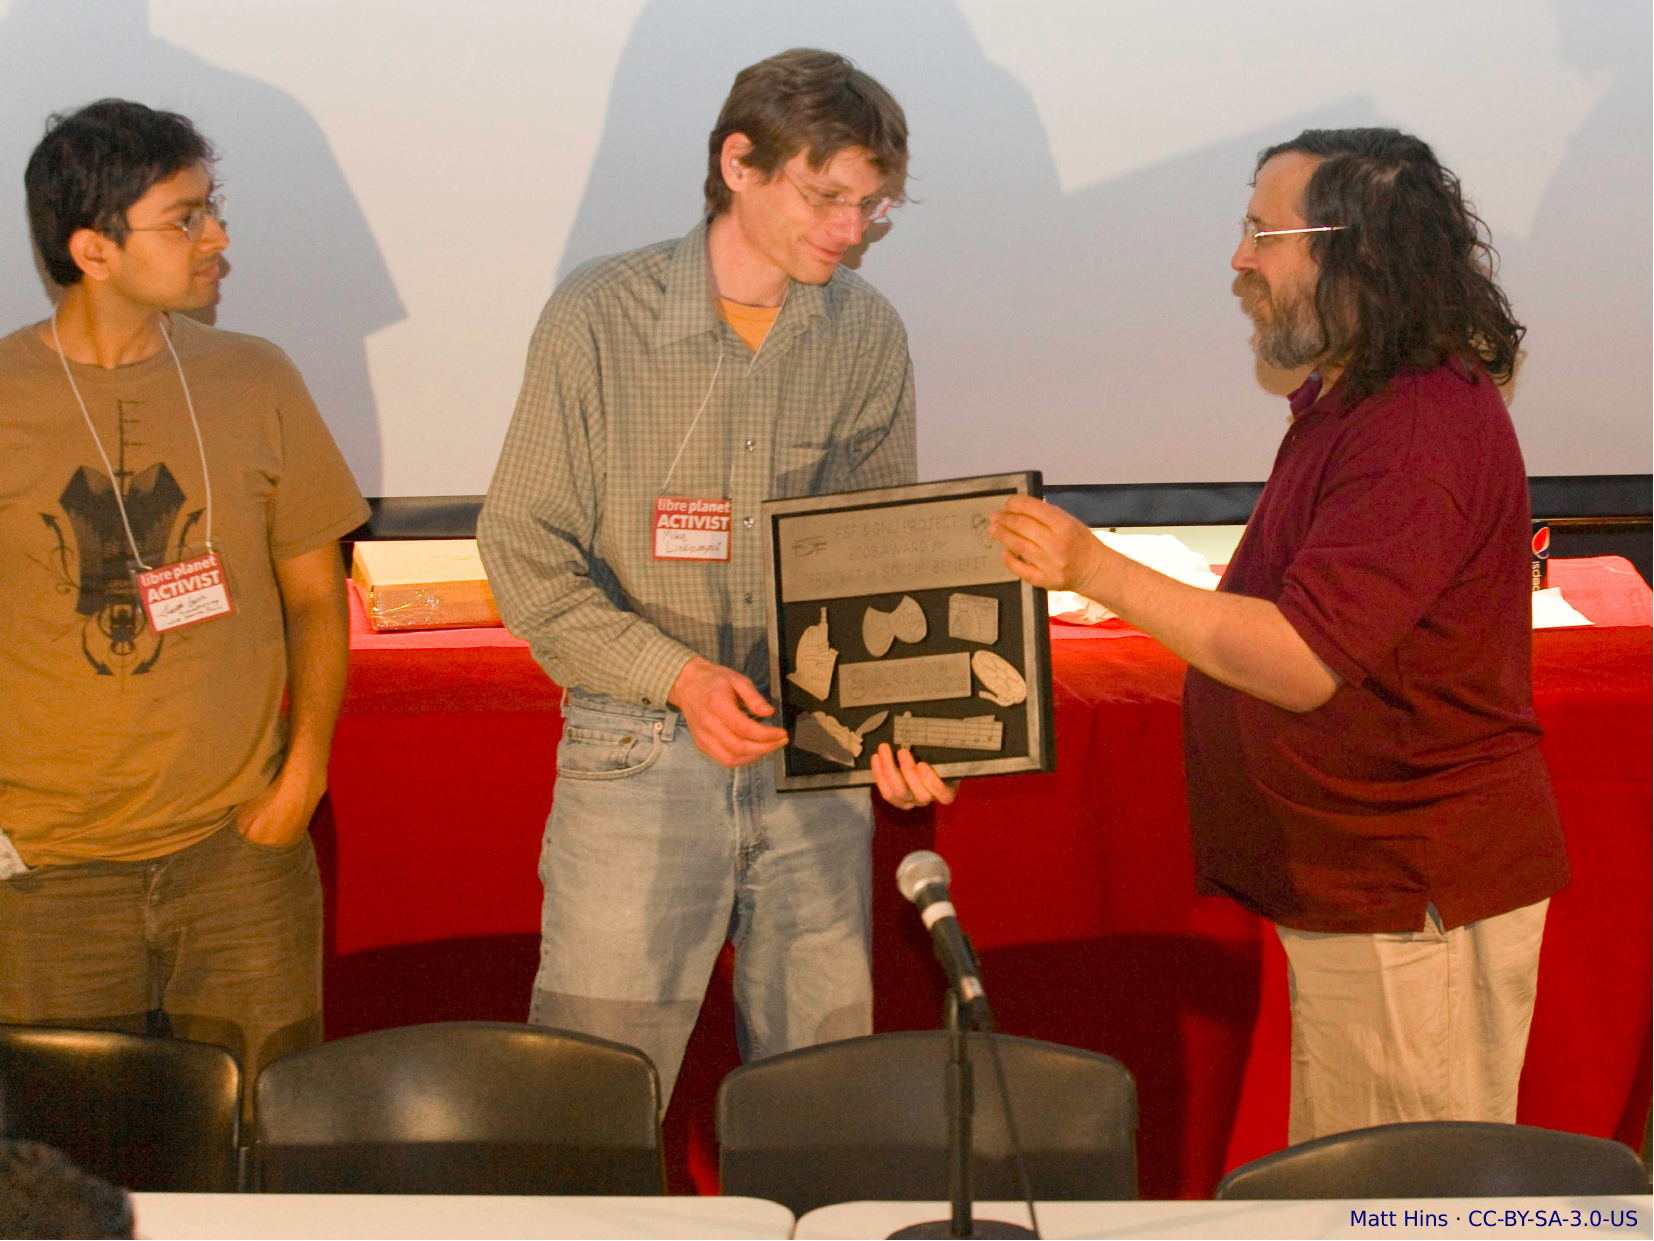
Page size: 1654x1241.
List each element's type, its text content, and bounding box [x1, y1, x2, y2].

picture [0, 0, 1653, 1240]
text_box Matt Hins · CC-BY-SA-3.0-US [1303, 1200, 1653, 1240]
